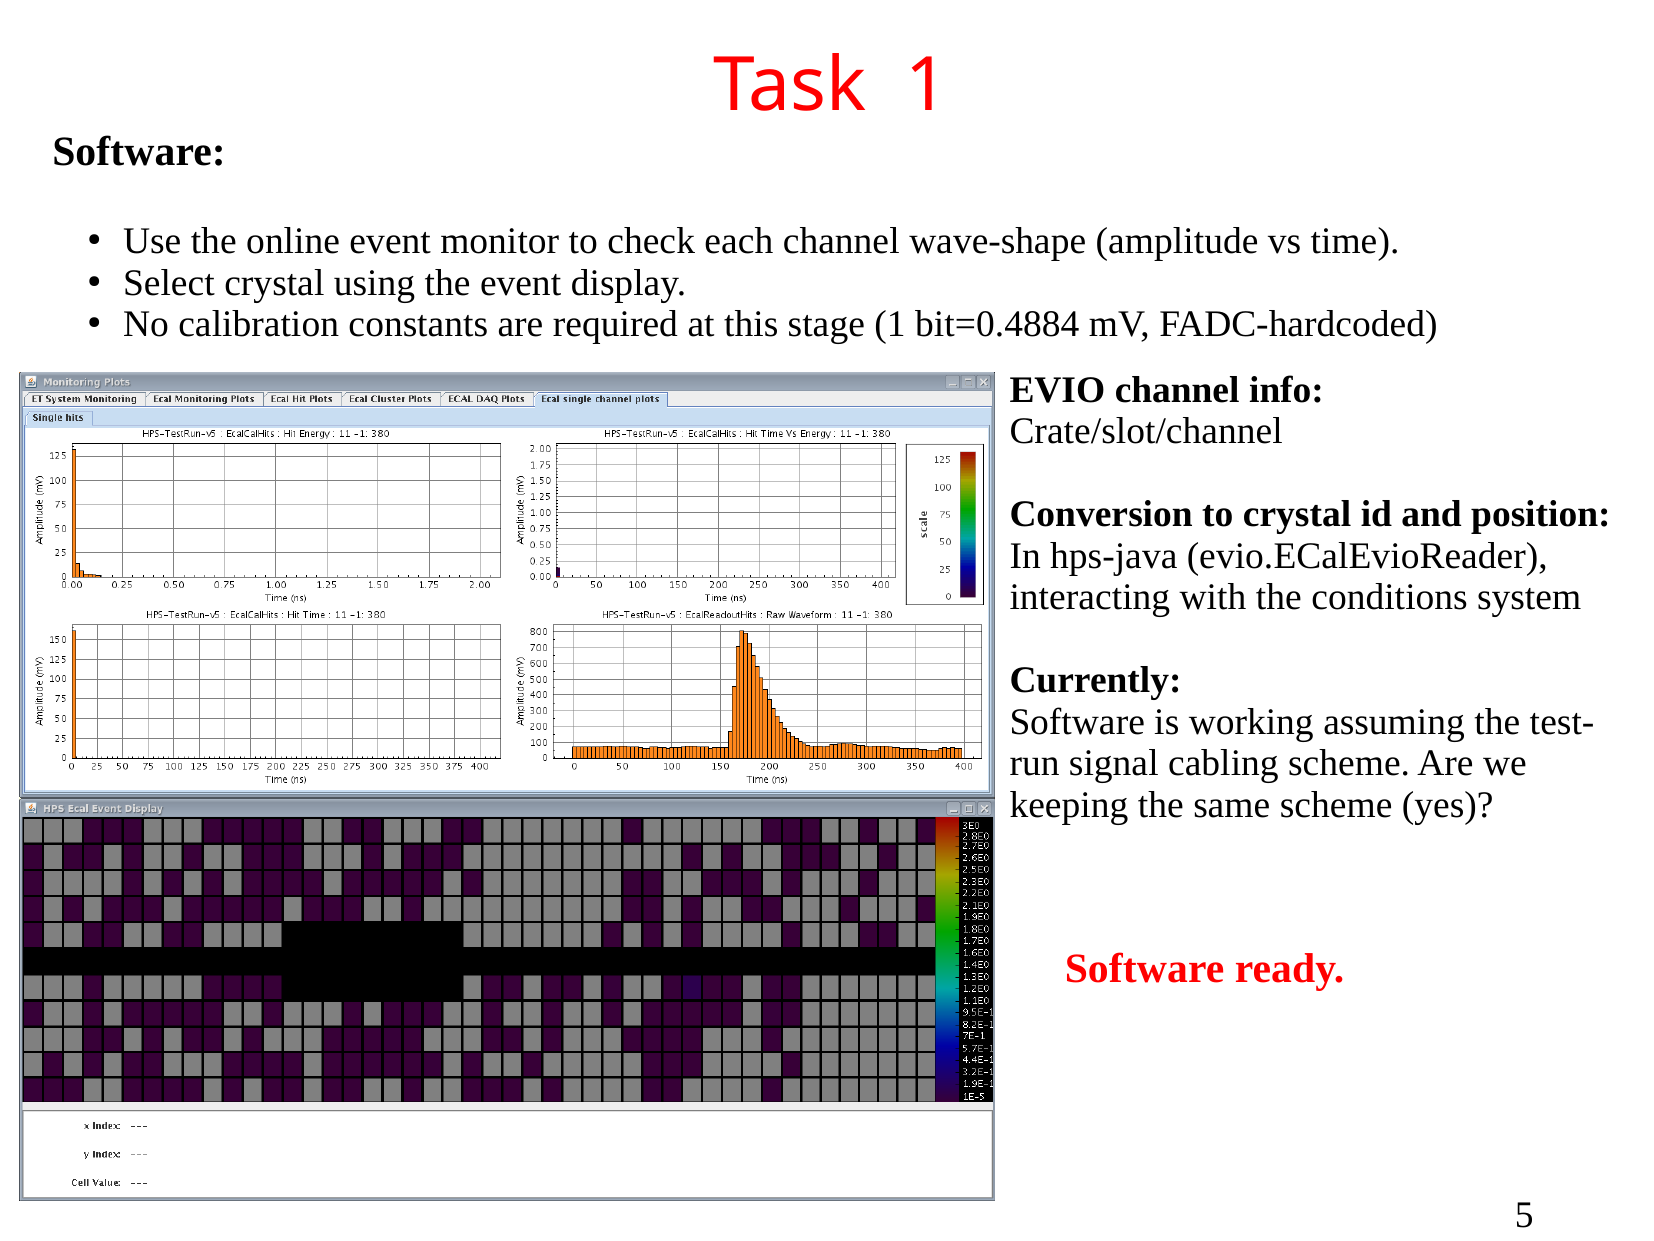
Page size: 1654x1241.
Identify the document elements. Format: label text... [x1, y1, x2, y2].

text_box EVIO channel info: Crate/slot/channel Conversion to crystal id and position: In hps-java (evio.ECalEvioReader), interacting with the conditions system Currently: Software is working assuming the test-run signal cabling scheme. Are we keeping the same scheme (yes)? [994, 361, 1651, 999]
text_box Software ready. [1050, 937, 1538, 999]
title Task 1 [86, 11, 1576, 120]
text_box Software: Use the online event monitor to check each channel wave-shape (amplitude vs time). Select crystal using the event display. No calibration constants are required at this stage (1 bit=0.4884 mV, FADC-hardcoded) [37, 120, 1613, 353]
picture [19, 372, 995, 1201]
